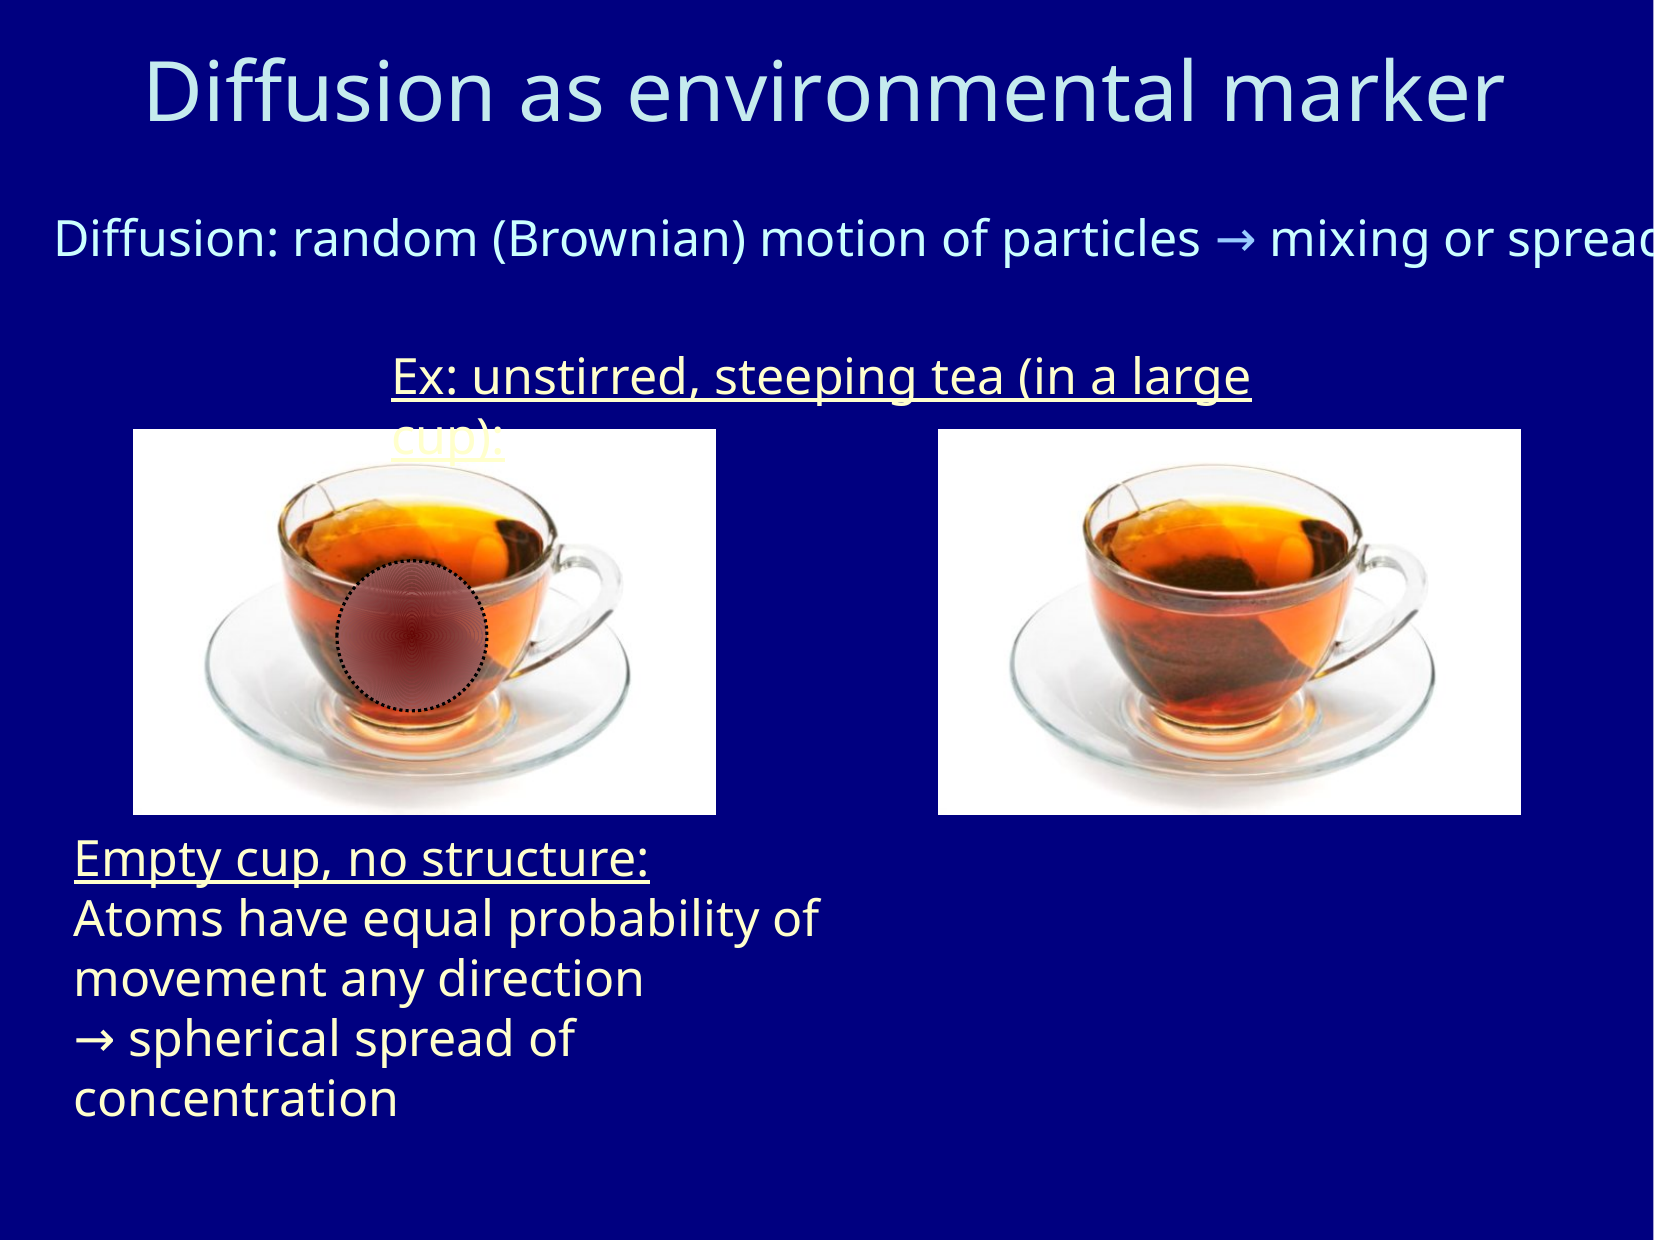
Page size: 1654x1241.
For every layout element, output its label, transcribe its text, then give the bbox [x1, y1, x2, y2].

title Diffusion as environmental marker [75, 13, 1576, 164]
text_box Diffusion: random (Brownian) motion of particles → mixing or spreading [38, 195, 1619, 378]
text_box Ex: unstirred, steeping tea (in a large cup): [316, 336, 1327, 472]
text_box Empty cup, no structure: Atoms have equal probability of movement any direction → spherical spread of concentration [44, 818, 850, 1083]
picture [133, 429, 716, 815]
picture [938, 429, 1521, 815]
text_box [336, 560, 487, 711]
